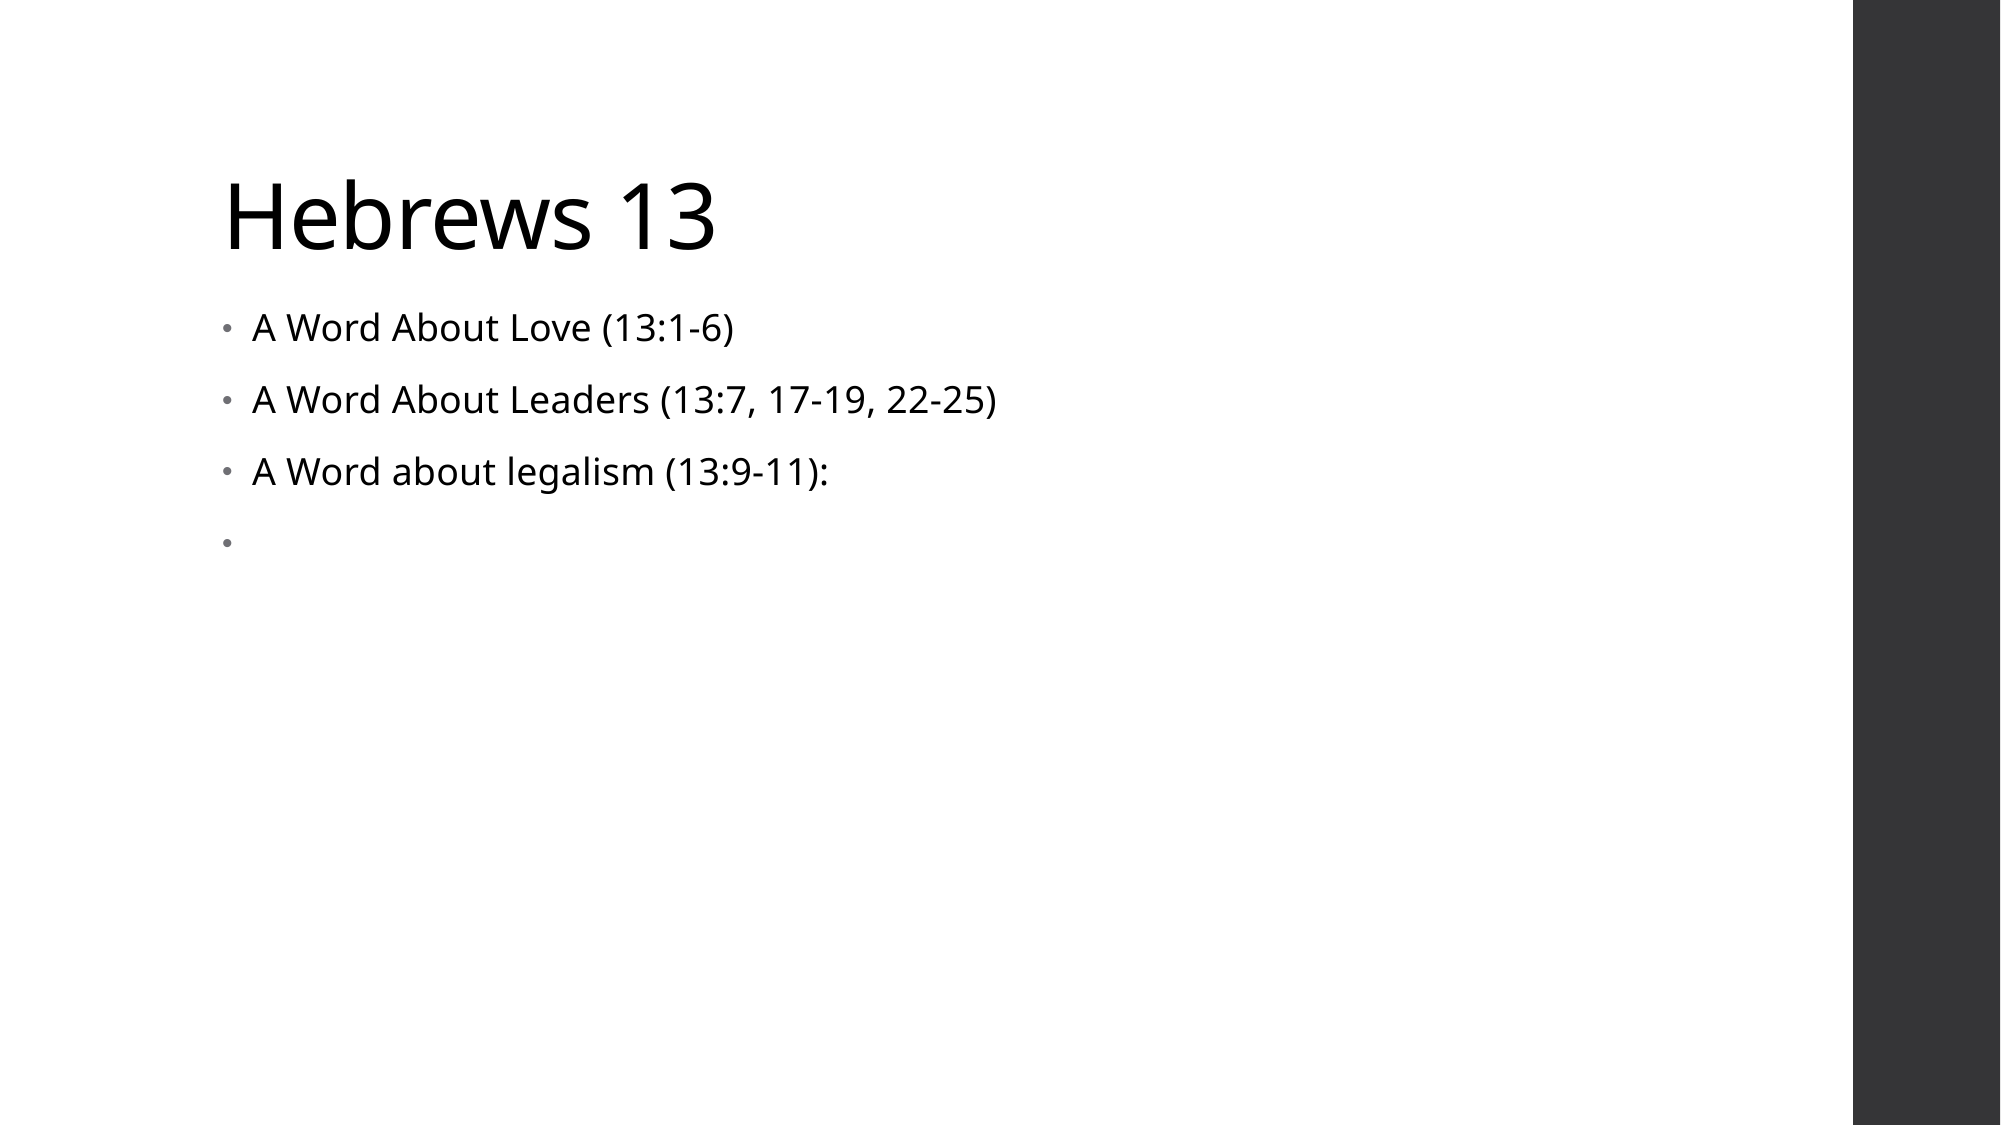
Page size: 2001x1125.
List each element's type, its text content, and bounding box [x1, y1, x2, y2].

title Hebrews 13 [206, 60, 1797, 278]
list A Word About Love (13:1-6) A Word About Leaders (13:7, 17-19, 22-25) A Word about legalism (13:9-11): [206, 299, 1617, 1014]
